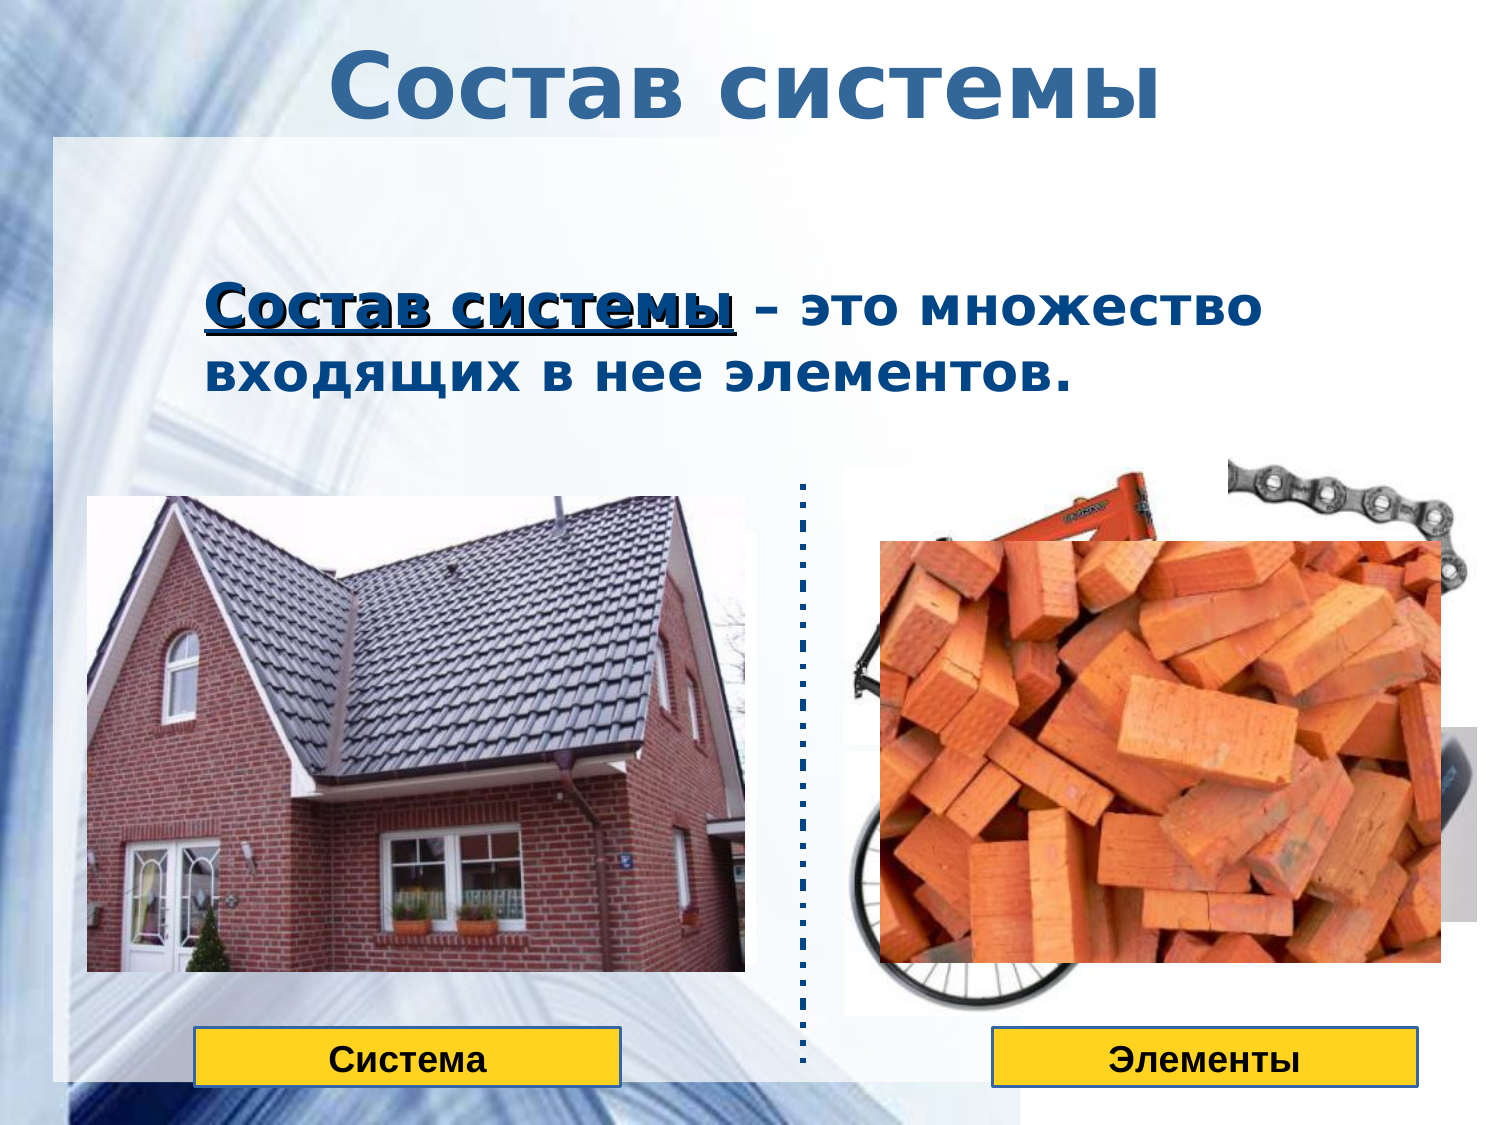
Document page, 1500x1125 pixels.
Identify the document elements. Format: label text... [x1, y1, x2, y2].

text_box Состав системы – это множество входящих в нее элементов. [188, 259, 1382, 579]
picture [0, 0, 1500, 1125]
text_box Состав системы [312, 18, 1180, 145]
text_box Система [194, 1027, 621, 1087]
text_box Элементы [992, 1027, 1418, 1087]
